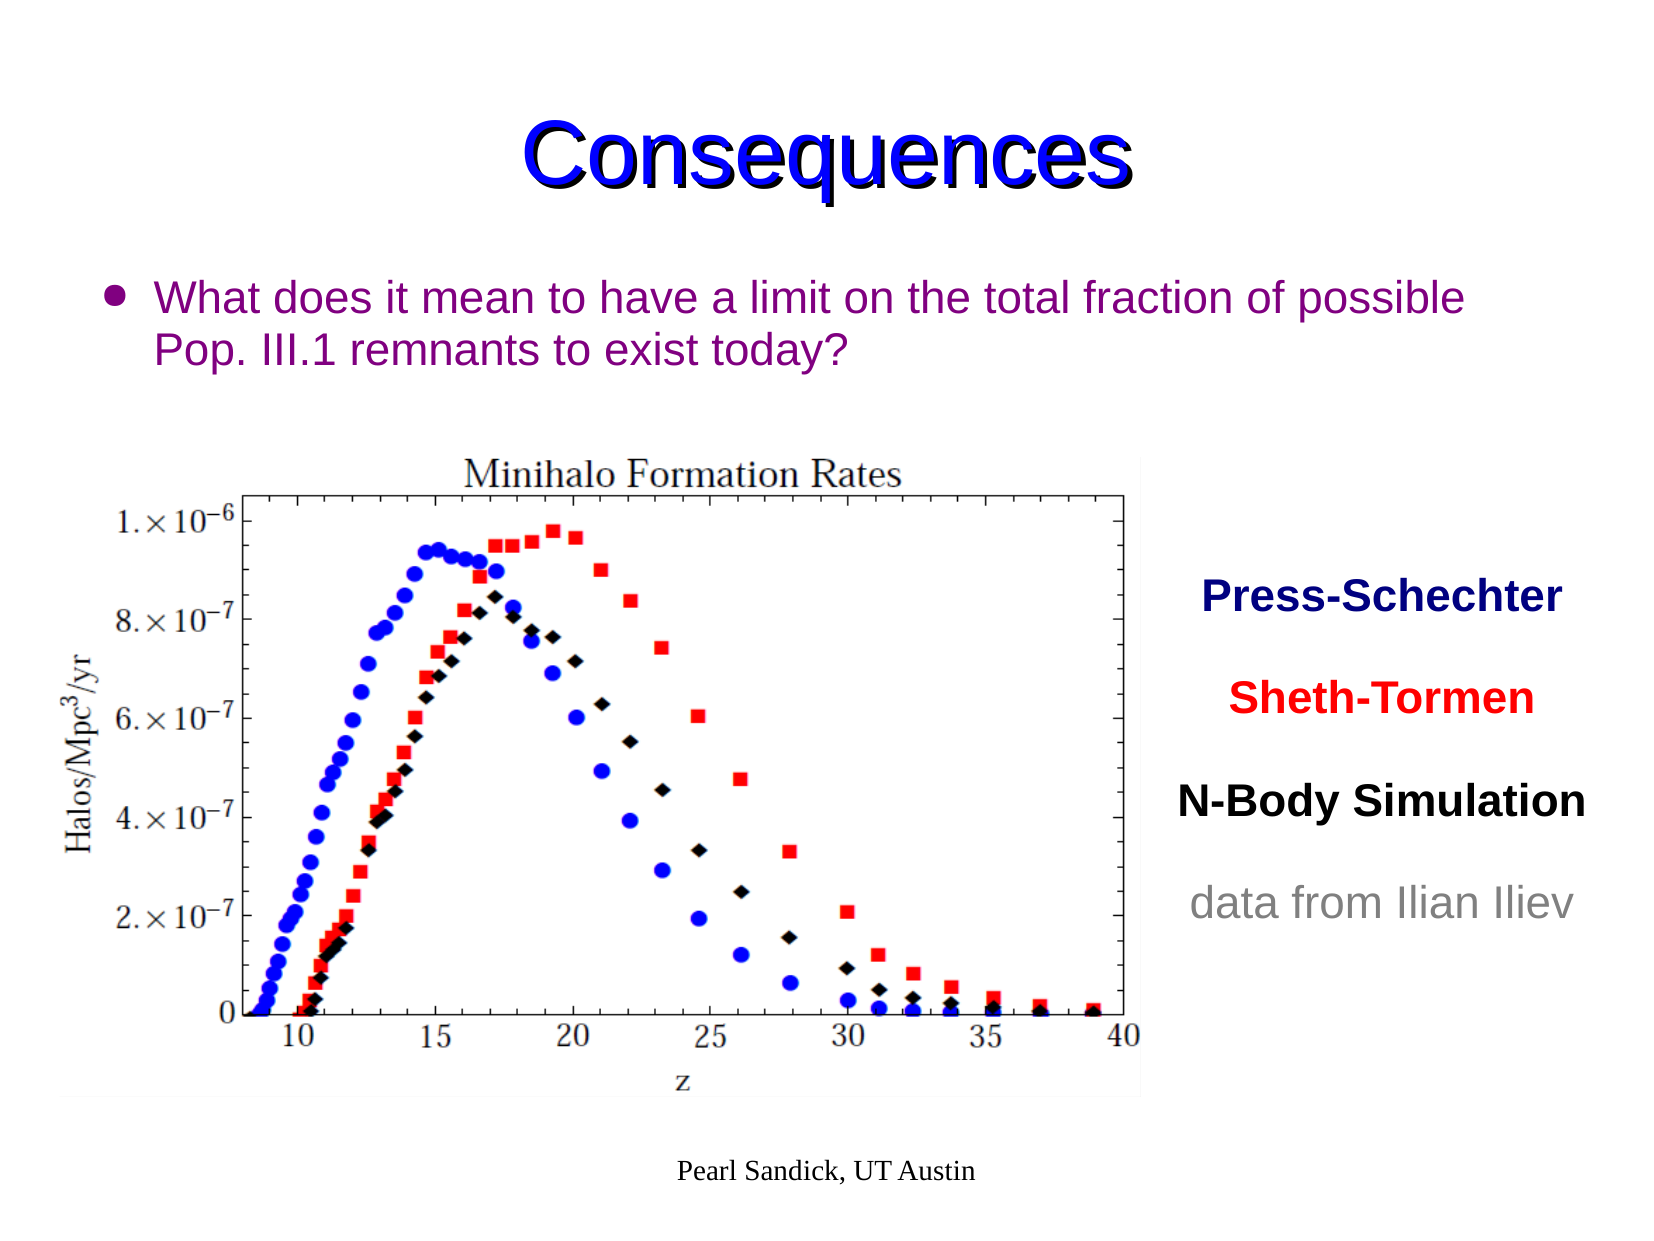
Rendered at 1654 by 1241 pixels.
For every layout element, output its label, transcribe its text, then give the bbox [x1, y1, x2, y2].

picture [59, 457, 1141, 1097]
list What does it mean to have a limit on the total fraction of possible Pop. III.1 remnants to exist today? [82, 272, 1571, 1092]
title Consequences [82, 56, 1571, 250]
text_box Press-Schechter Sheth-Tormen N-Body Simulation data from Ilian Iliev [1162, 562, 1602, 983]
